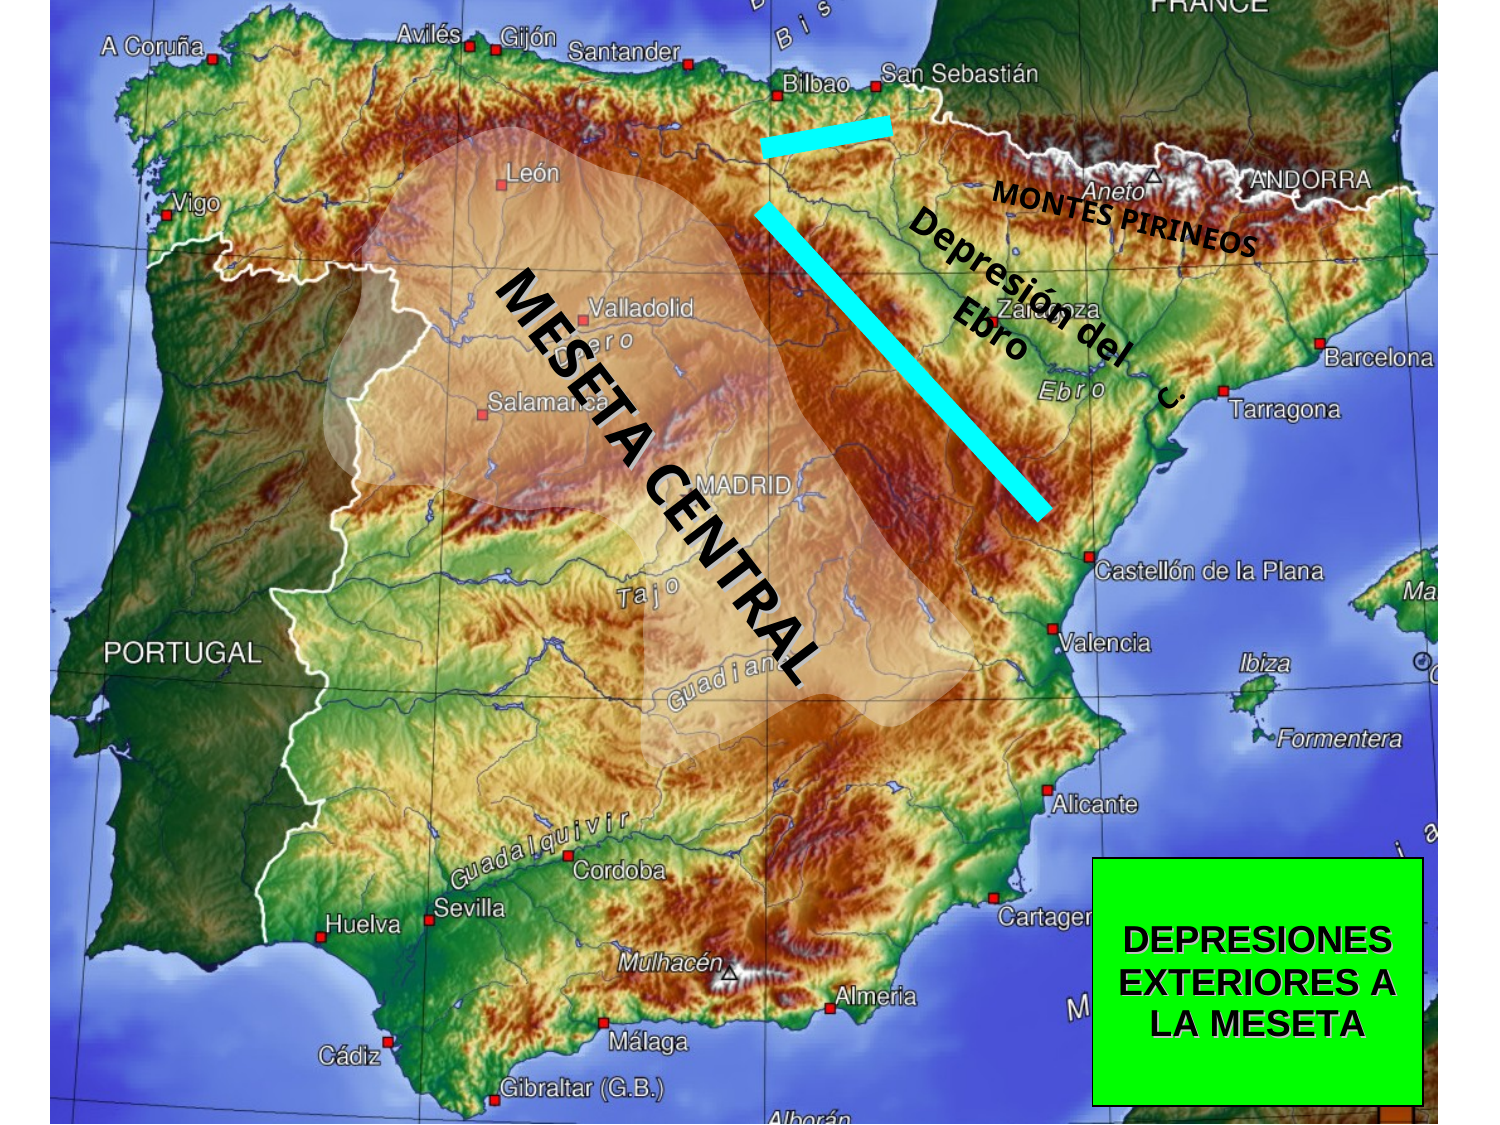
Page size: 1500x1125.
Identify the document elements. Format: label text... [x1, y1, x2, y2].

text_box MONTES PIRINEOS [956, 140, 1294, 297]
text_box C. [1021, 271, 1324, 534]
text_box [323, 126, 975, 727]
text_box MESETA CENTRAL [410, 182, 916, 768]
text_box [640, 598, 748, 768]
text_box Depresión del Ebro [827, 137, 1186, 442]
picture [50, 0, 1438, 1124]
text_box DEPRESIONES EXTERIORES A LA MESETA [1092, 857, 1424, 1106]
